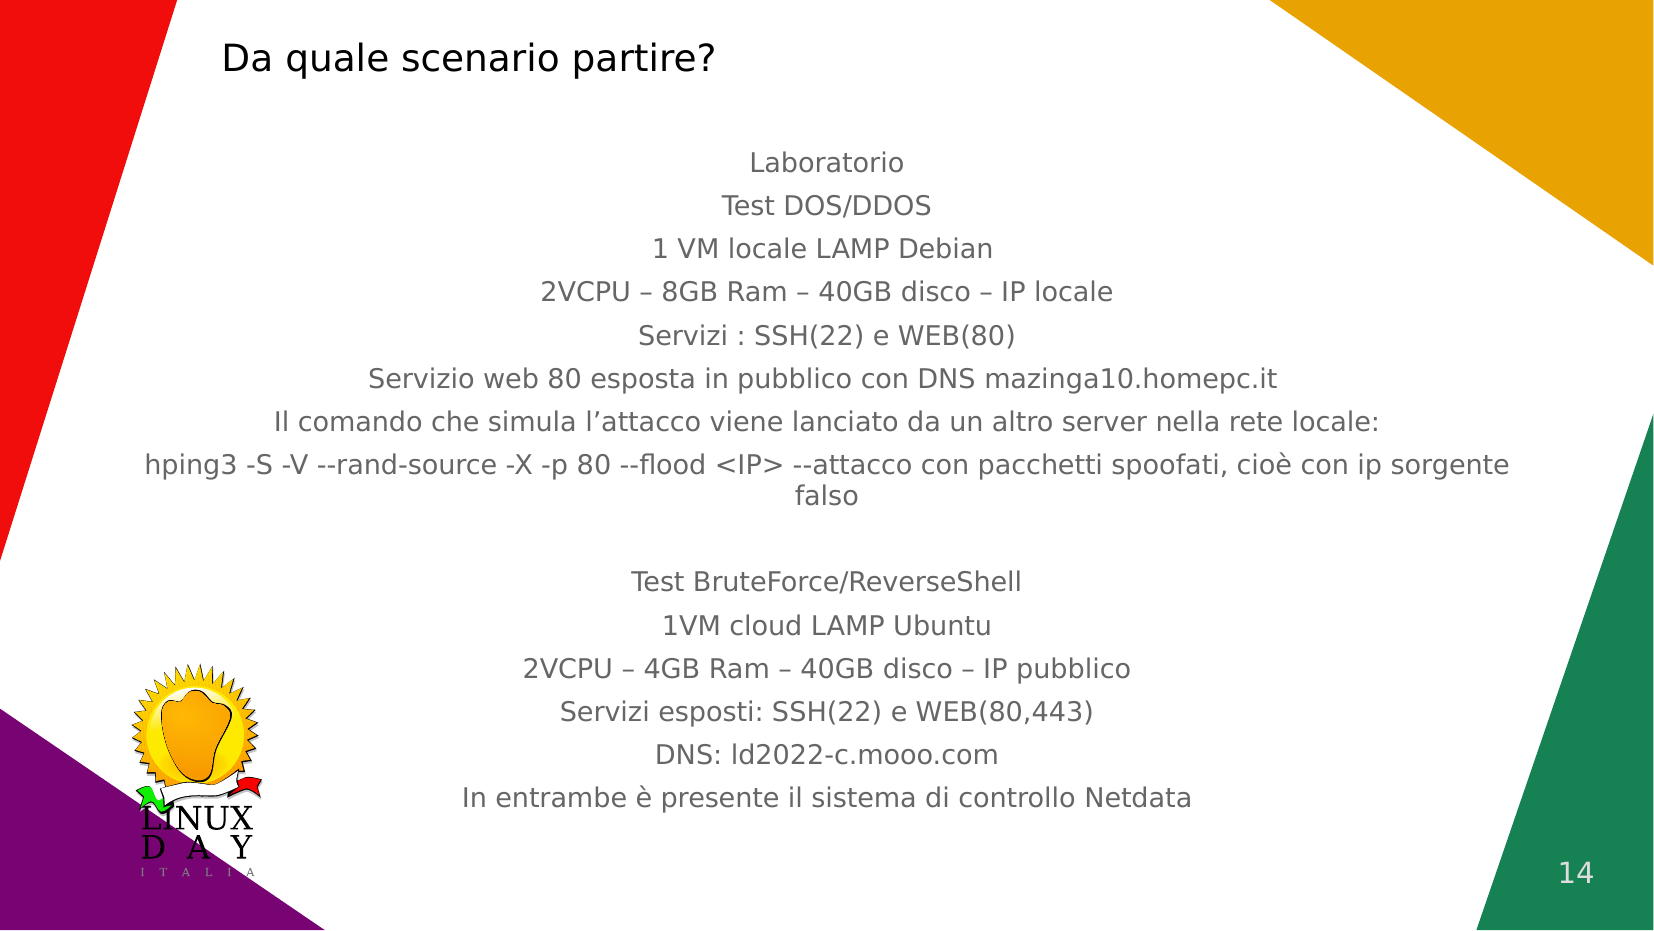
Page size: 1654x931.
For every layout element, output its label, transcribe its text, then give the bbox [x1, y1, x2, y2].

list Laboratorio Test DOS/DDOS 1 VM locale LAMP Debian 2VCPU – 8GB Ram – 40GB disco – IP locale Servizi : SSH(22) e WEB(80) Servizio web 80 esposta in pubblico con DNS mazinga10.homepc.it Il comando che simula l’attacco viene lanciato da un altro server nella rete locale: hping3 -S -V --rand-source -X -p 80 --flood <IP> --attacco con pacchetti spoofati, cioè con ip sorgente falso Test BruteForce/ReverseShell 1VM cloud LAMP Ubuntu 2VCPU – 4GB Ram – 40GB disco – IP pubblico Servizi esposti: SSH(22) e WEB(80,443) DNS: ld2022-c.mooo.com In entrambe è presente il sistema di controllo Netdata [118, 147, 1536, 827]
picture [0, 644, 404, 931]
text_box Da quale scenario partire? [206, 29, 1300, 88]
